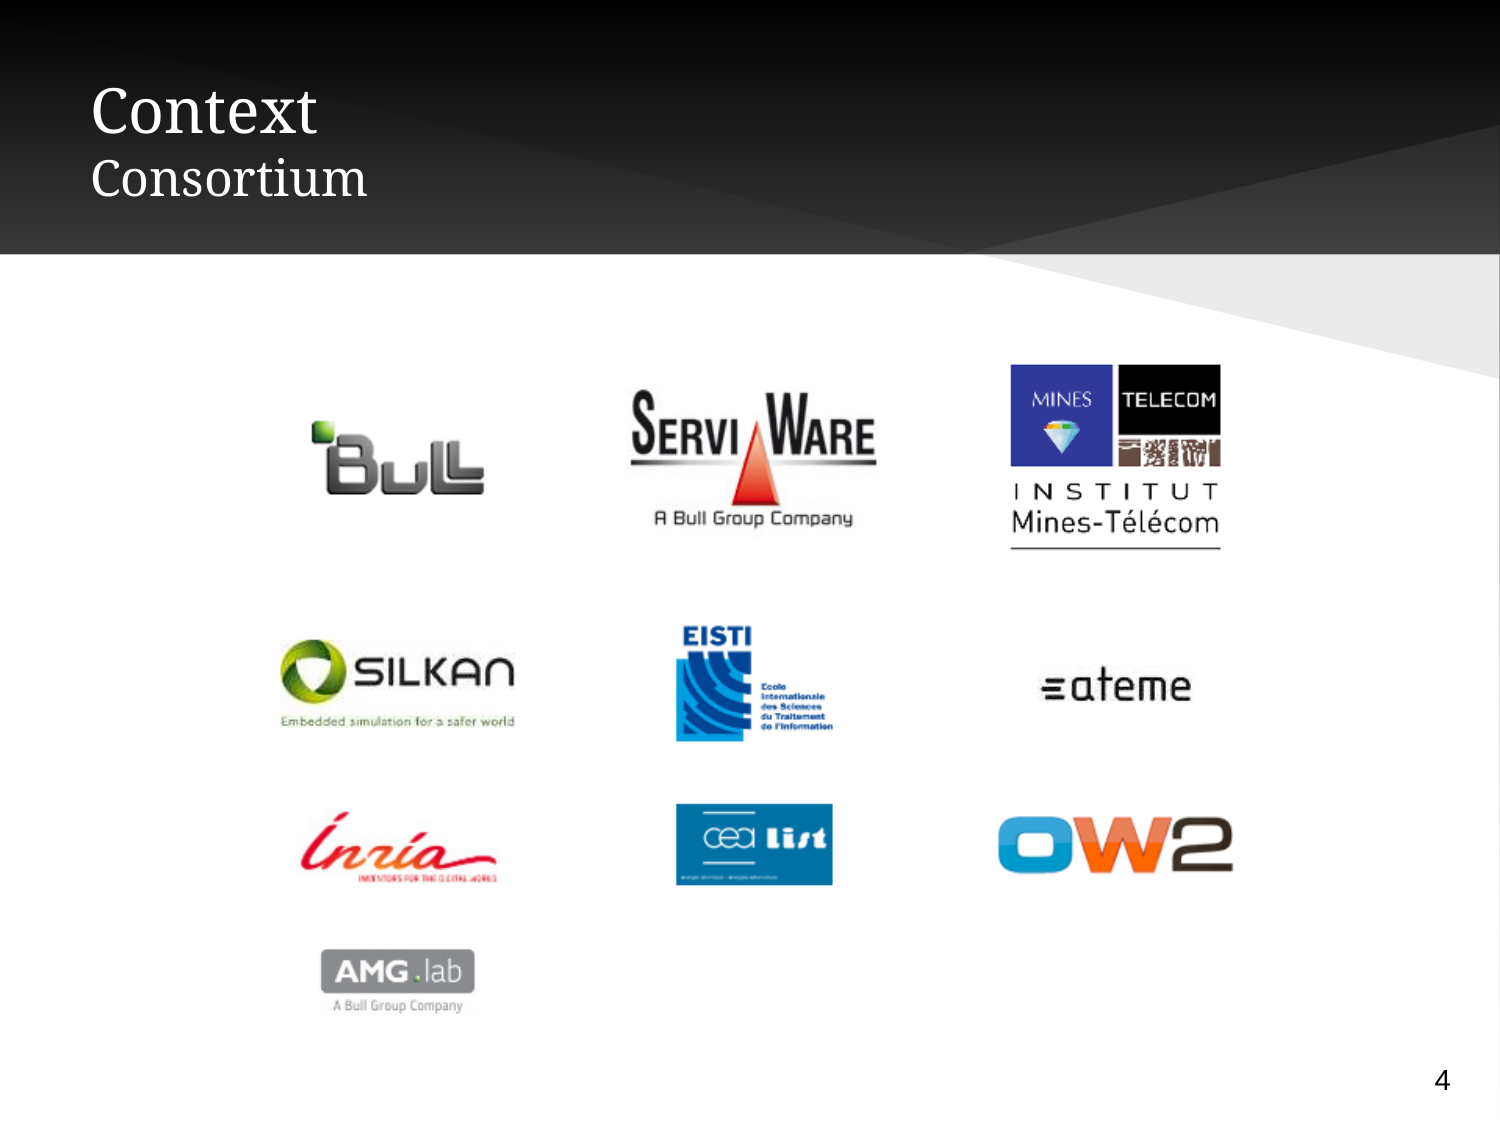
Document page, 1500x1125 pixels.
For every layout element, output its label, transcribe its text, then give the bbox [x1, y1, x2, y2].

title Context Consortium [75, 45, 1425, 233]
picture [248, 340, 1252, 1034]
text_box 4 [1419, 1046, 1471, 1097]
